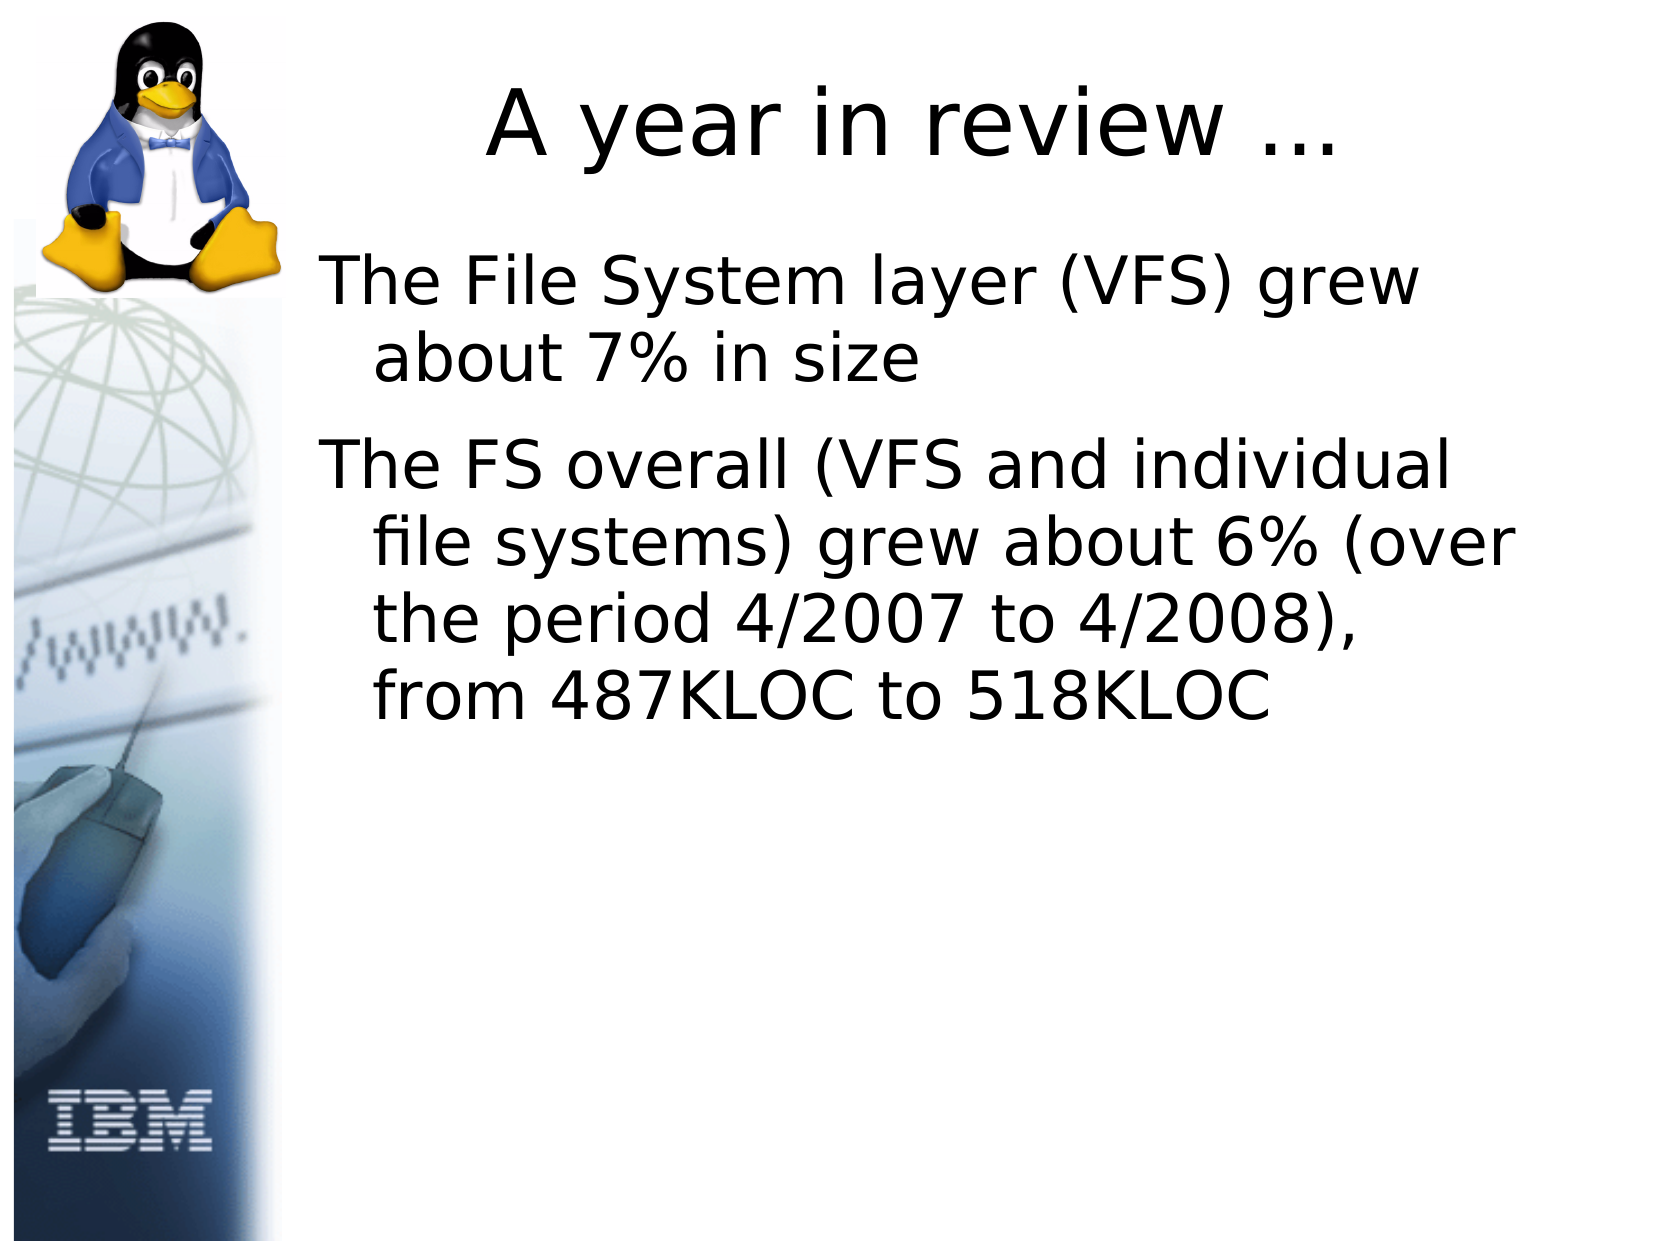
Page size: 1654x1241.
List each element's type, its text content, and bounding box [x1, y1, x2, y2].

title A year in review ... [301, 39, 1528, 209]
list The File System layer (VFS) grew about 7% in size The FS overall (VFS and individual file systems) grew about 6% (over the period 4/2007 to 4/2008), from 487KLOC to 518KLOC [301, 243, 1520, 1182]
